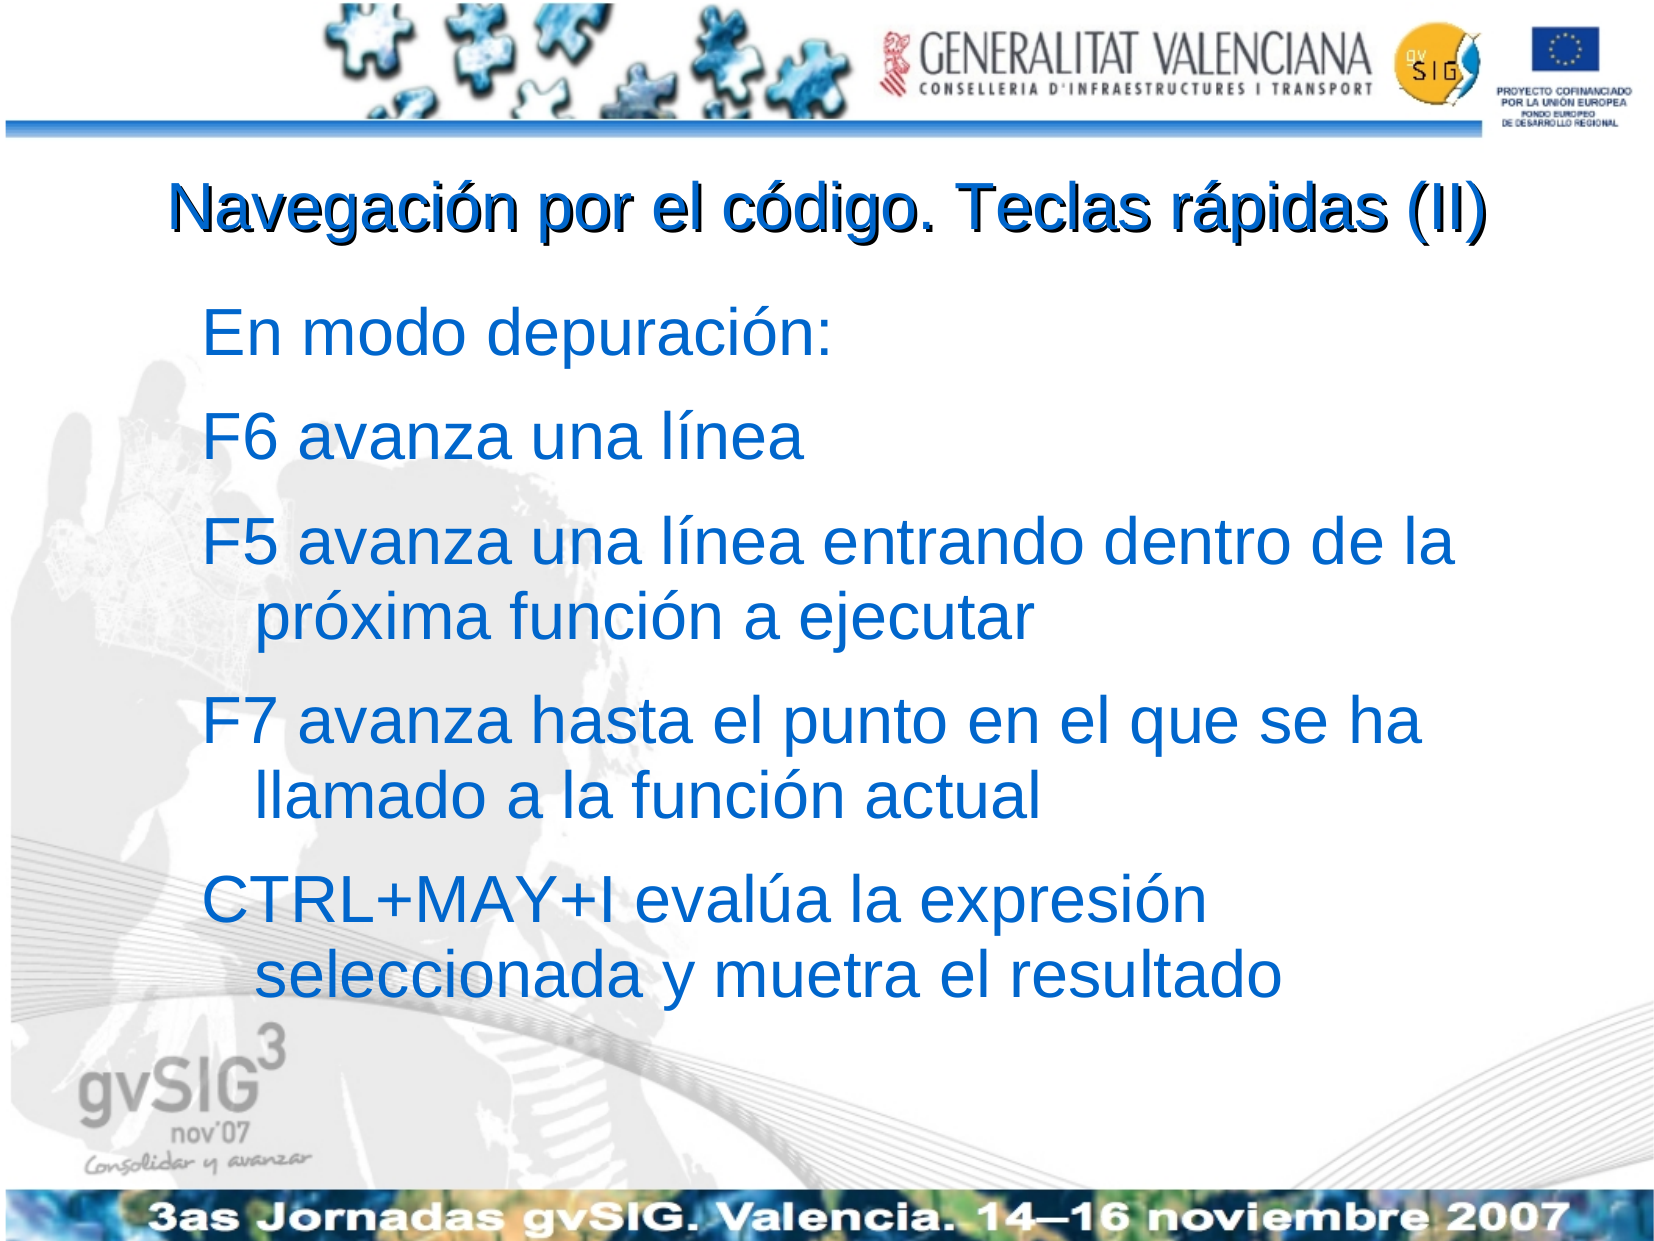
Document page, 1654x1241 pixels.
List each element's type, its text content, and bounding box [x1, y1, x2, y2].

list En modo depuración: F6 avanza una línea F5 avanza una línea entrando dentro de la próxima función a ejecutar F7 avanza hasta el punto en el que se ha llamado a la función actual CTRL+MAY+I evalúa la expresión seleccionada y muetra el resultado [184, 295, 1565, 1077]
picture [5, 2, 1654, 1241]
title Navegación por el código. Teclas rápidas (II) [121, 102, 1534, 311]
